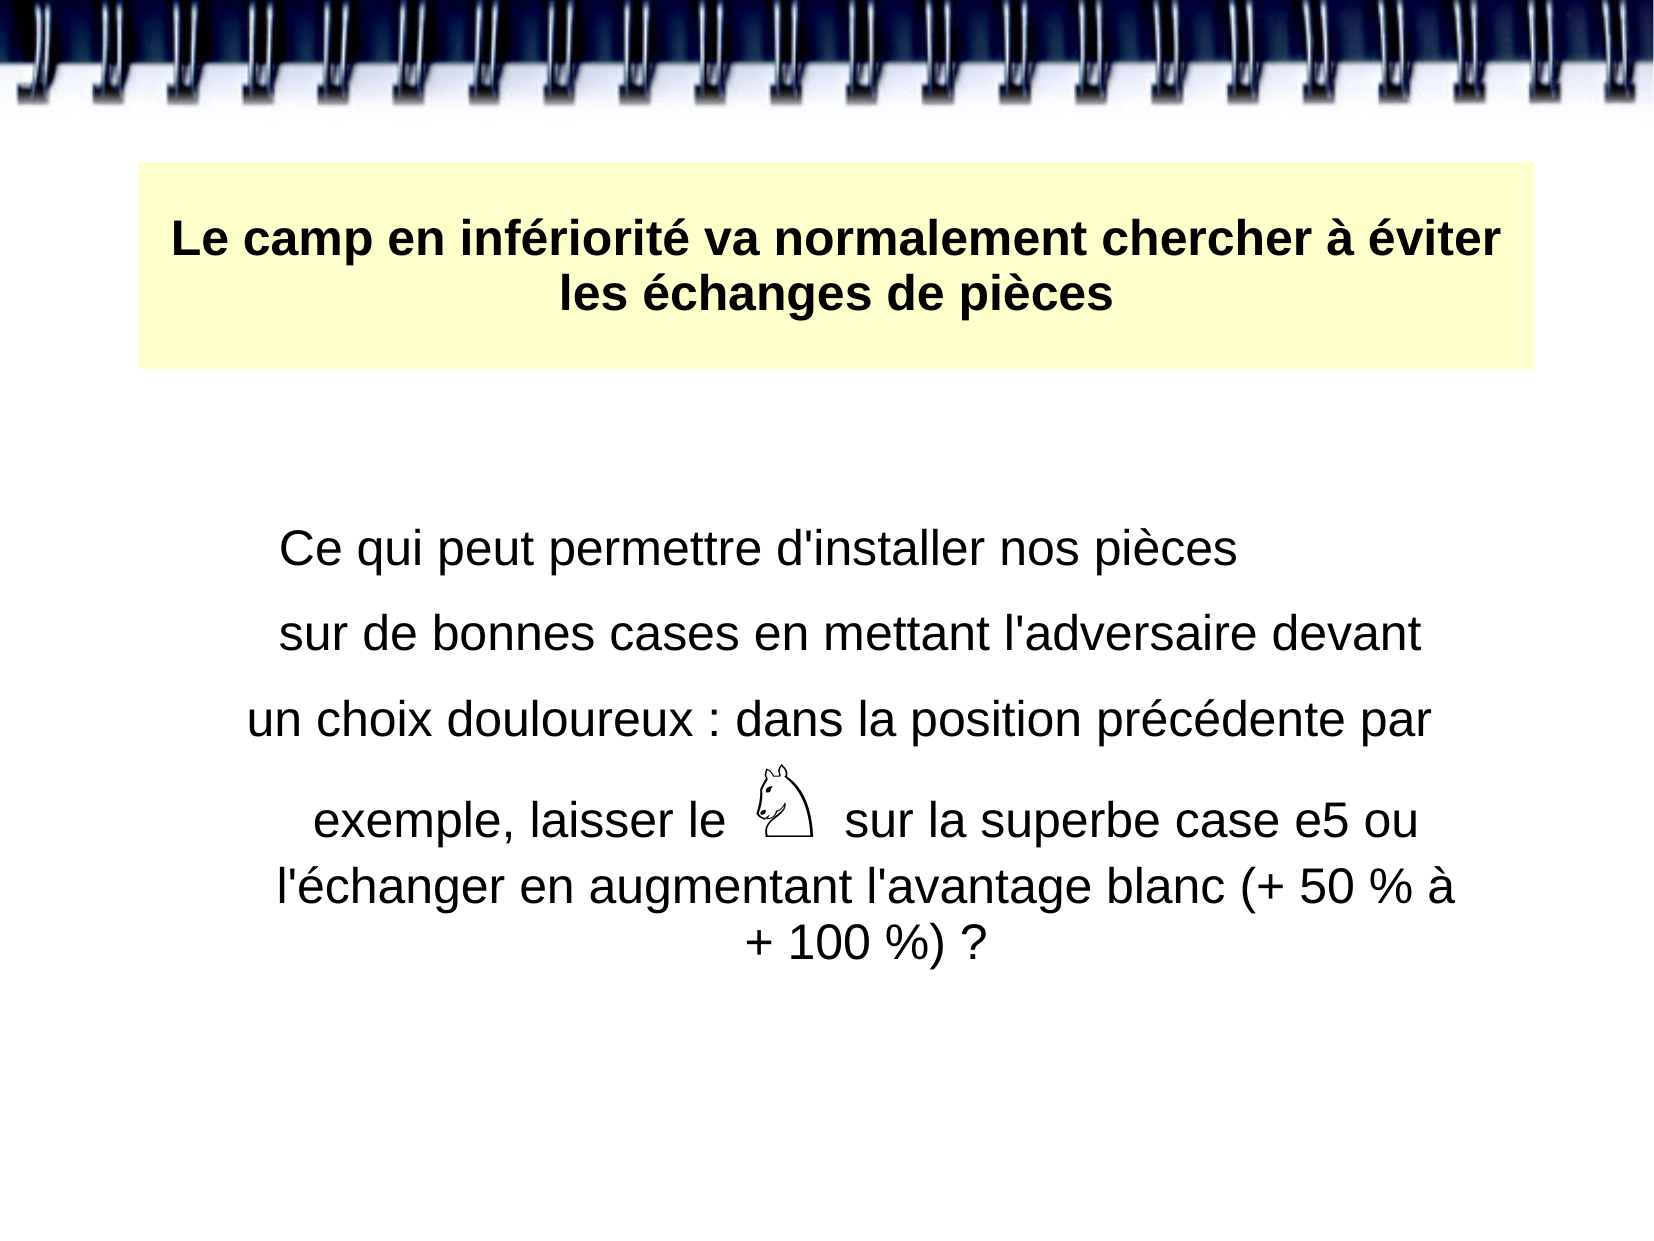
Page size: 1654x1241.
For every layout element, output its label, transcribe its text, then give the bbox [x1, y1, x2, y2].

title Le camp en infériorité va normalement chercher à éviter les échanges de pièces [139, 161, 1535, 370]
list Ce qui peut permettre d'installer nos pièces sur de bonnes cases en mettant l'adversaire devant un choix douloureux : dans la position précédente par exemple, laisser le ♘ sur la superbe case e5 ou l'échanger en augmentant l'avantage blanc (+ 50 % à + 100 %) ? [190, 520, 1472, 1240]
picture [0, 0, 1654, 121]
